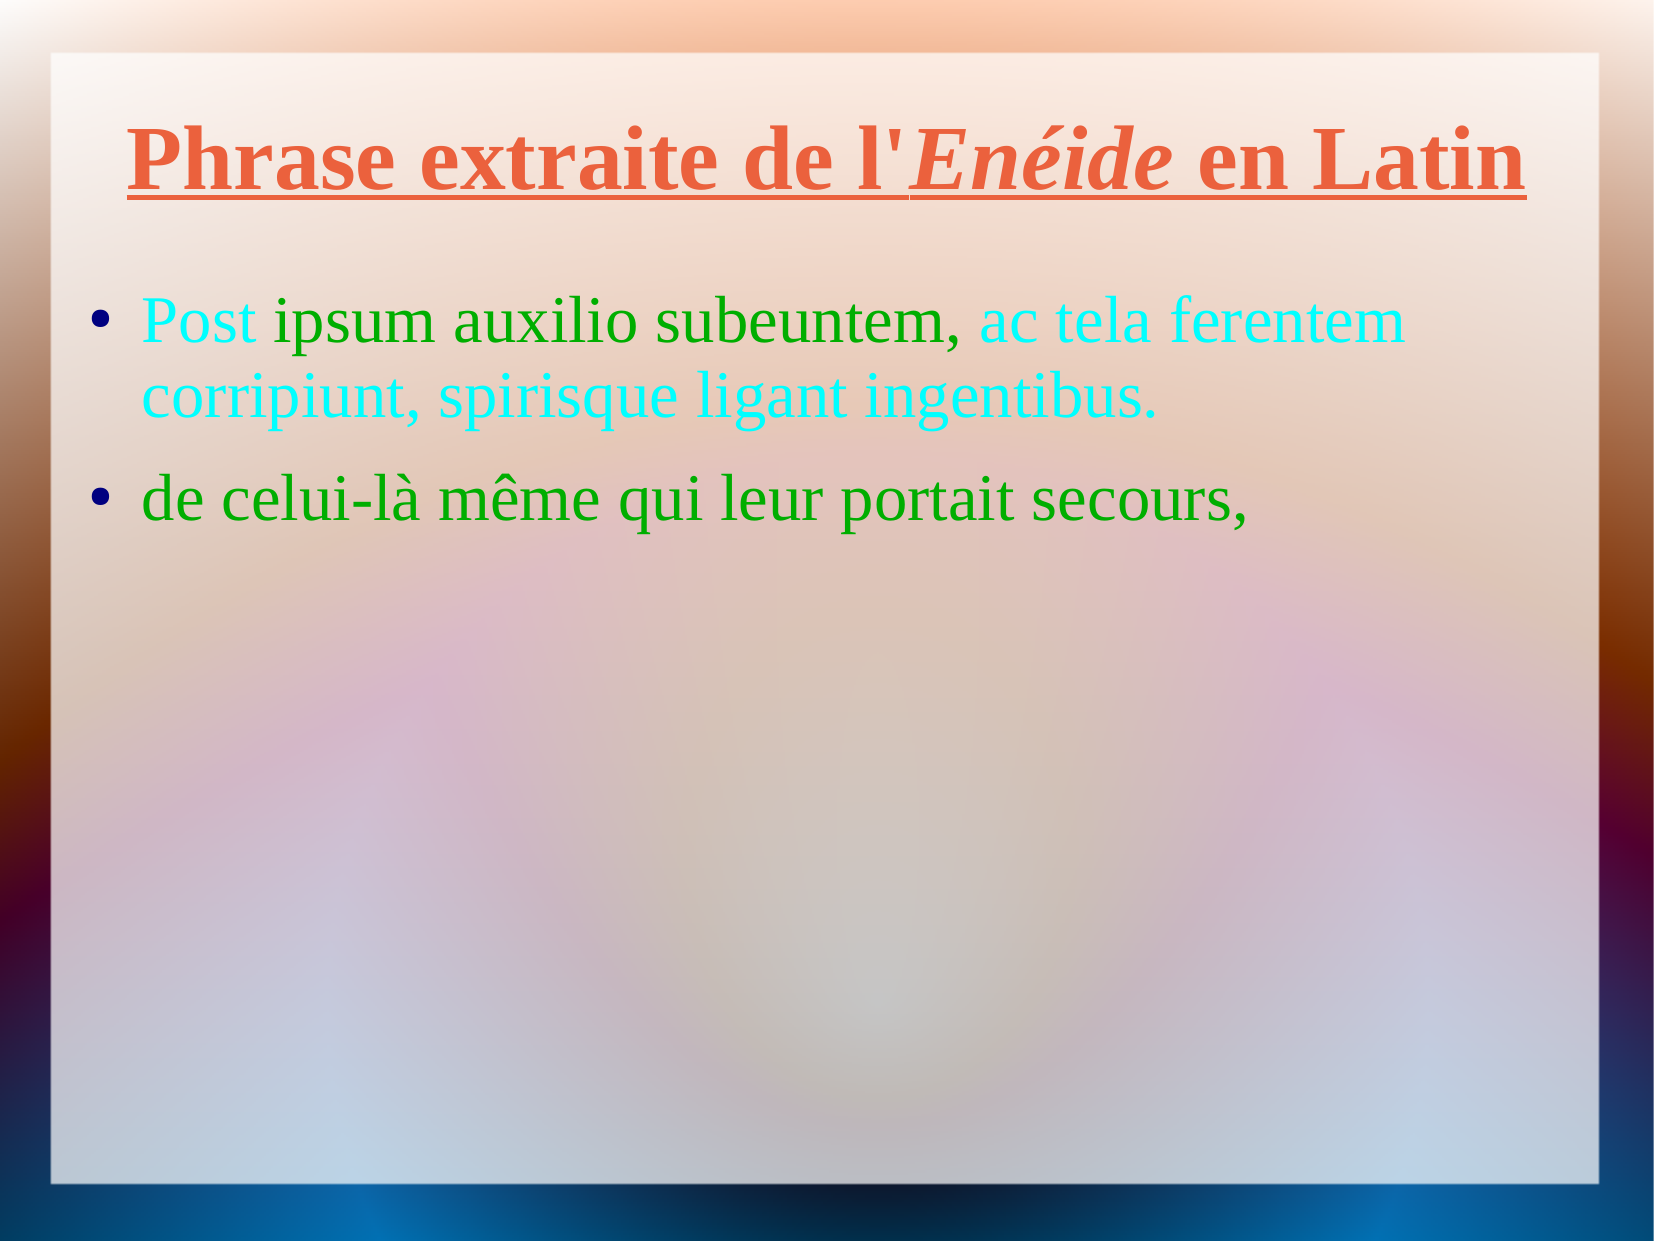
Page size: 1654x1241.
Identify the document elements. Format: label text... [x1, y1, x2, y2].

picture [0, 0, 1654, 1241]
title Phrase extraite de l'Enéide en Latin [82, 55, 1571, 263]
list Post ipsum auxilio subeuntem, ac tela ferentem corripiunt, spirisque ligant ingentibus. de celui-là même qui leur portait secours, [70, 283, 1560, 1102]
